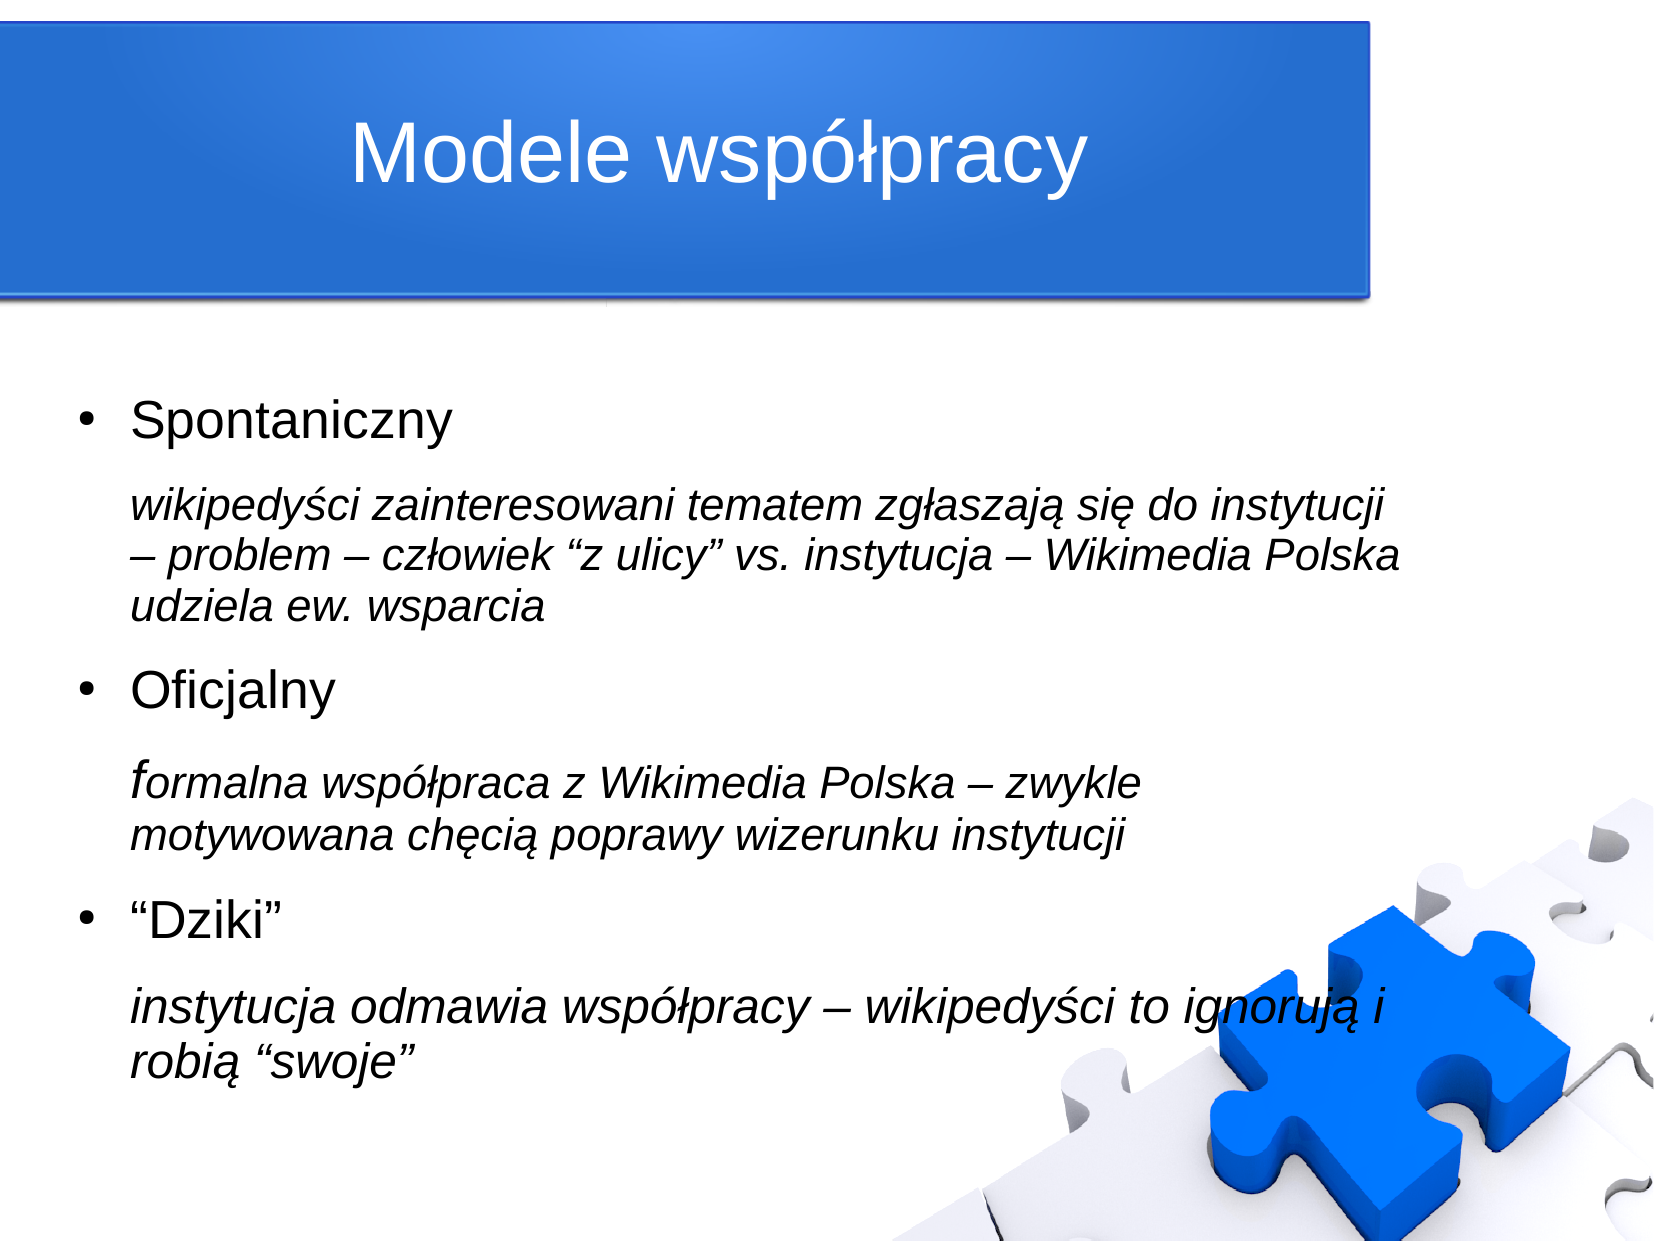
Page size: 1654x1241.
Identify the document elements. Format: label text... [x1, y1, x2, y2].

title Modele współpracy [82, 49, 1356, 257]
picture [0, 21, 1375, 307]
picture [872, 655, 1654, 1241]
list Spontaniczny wikipedyści zainteresowani tematem zgłaszają się do instytucji – problem – człowiek “z ulicy” vs. instytucja – Wikimedia Polska udziela ew. wsparcia Oficjalny formalna współpraca z Wikimedia Polska – zwykle motywowana chęcią poprawy wizerunku instytucji “Dziki” instytucja odmawia współpracy – wikipedyści to ignorują i robią “swoje” [60, 390, 1411, 1094]
